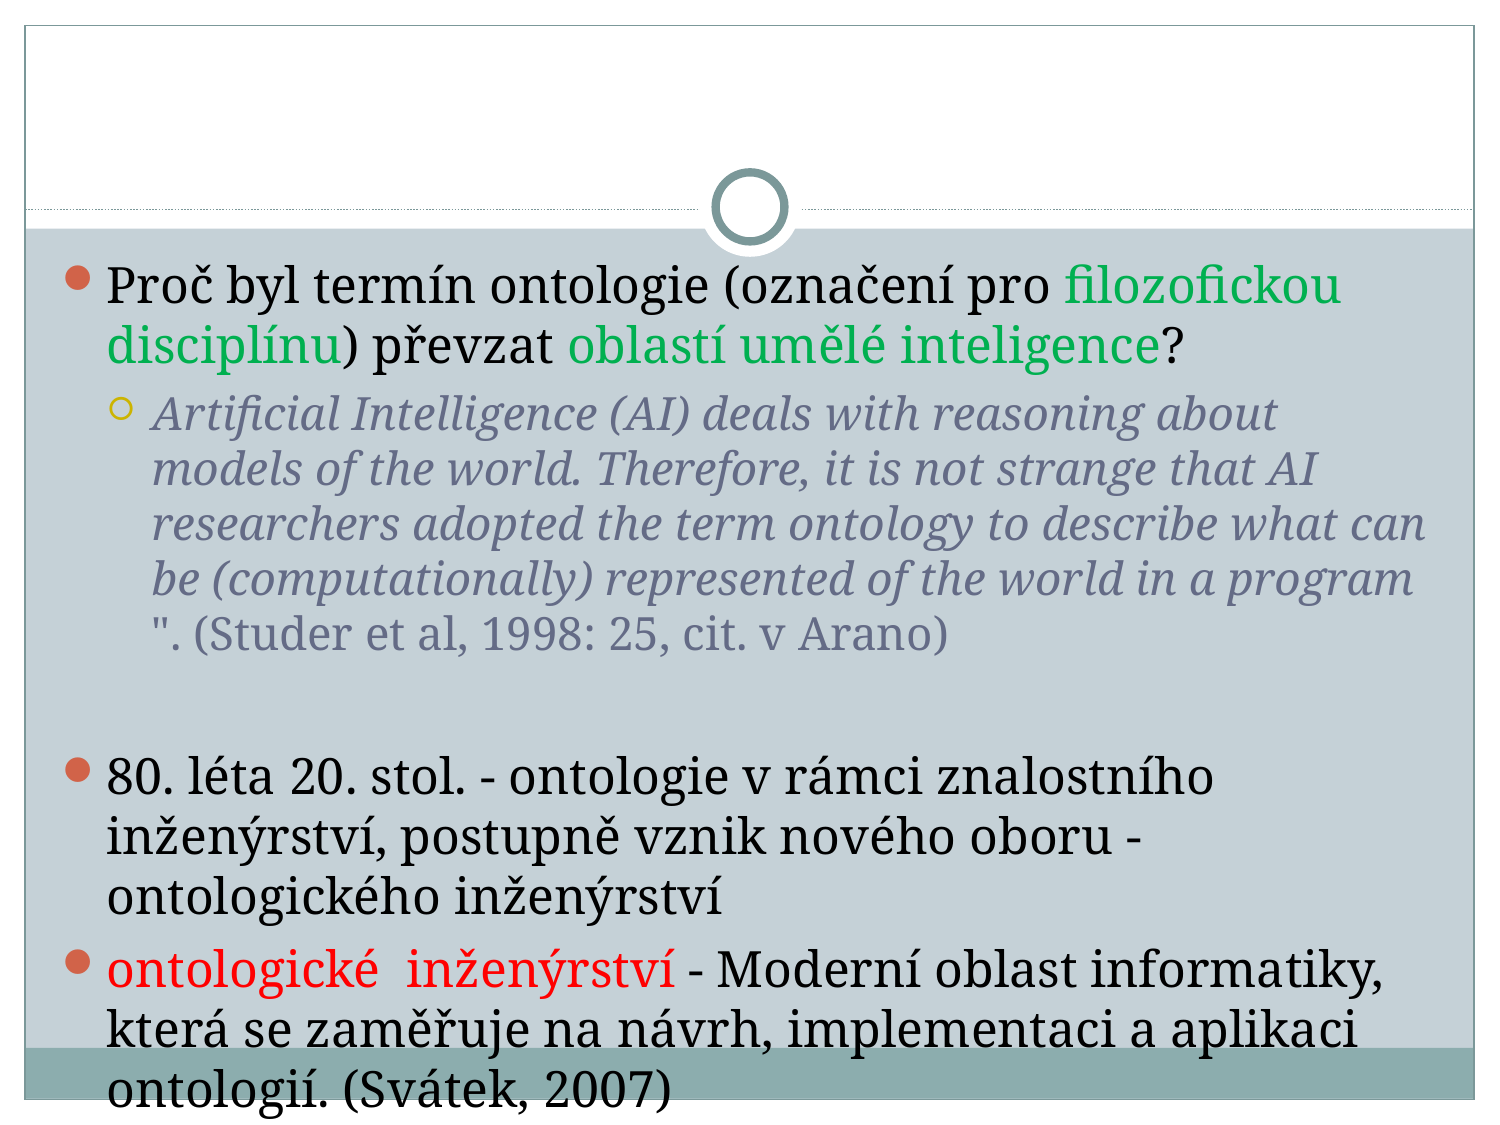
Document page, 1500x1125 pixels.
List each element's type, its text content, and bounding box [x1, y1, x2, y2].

list Proč byl termín ontologie (označení pro filozofickou disciplínu) převzat oblastí umělé inteligence? Artificial Intelligence (AI) deals with reasoning about models of the world. Therefore, it is not strange that AI researchers adopted the term ontology to describe what can be (computationally) represented of the world in a program ". (Studer et al, 1998: 25, cit. v Arano) 80. léta 20. stol. - ontologie v rámci znalostního inženýrství, postupně vznik nového oboru - ontologického inženýrství ontologické inženýrství - Moderní oblast informatiky, která se zaměřuje na návrh, implementaci a aplikaci ontologií. (Svátek, 2007) [46, 246, 1442, 1065]
